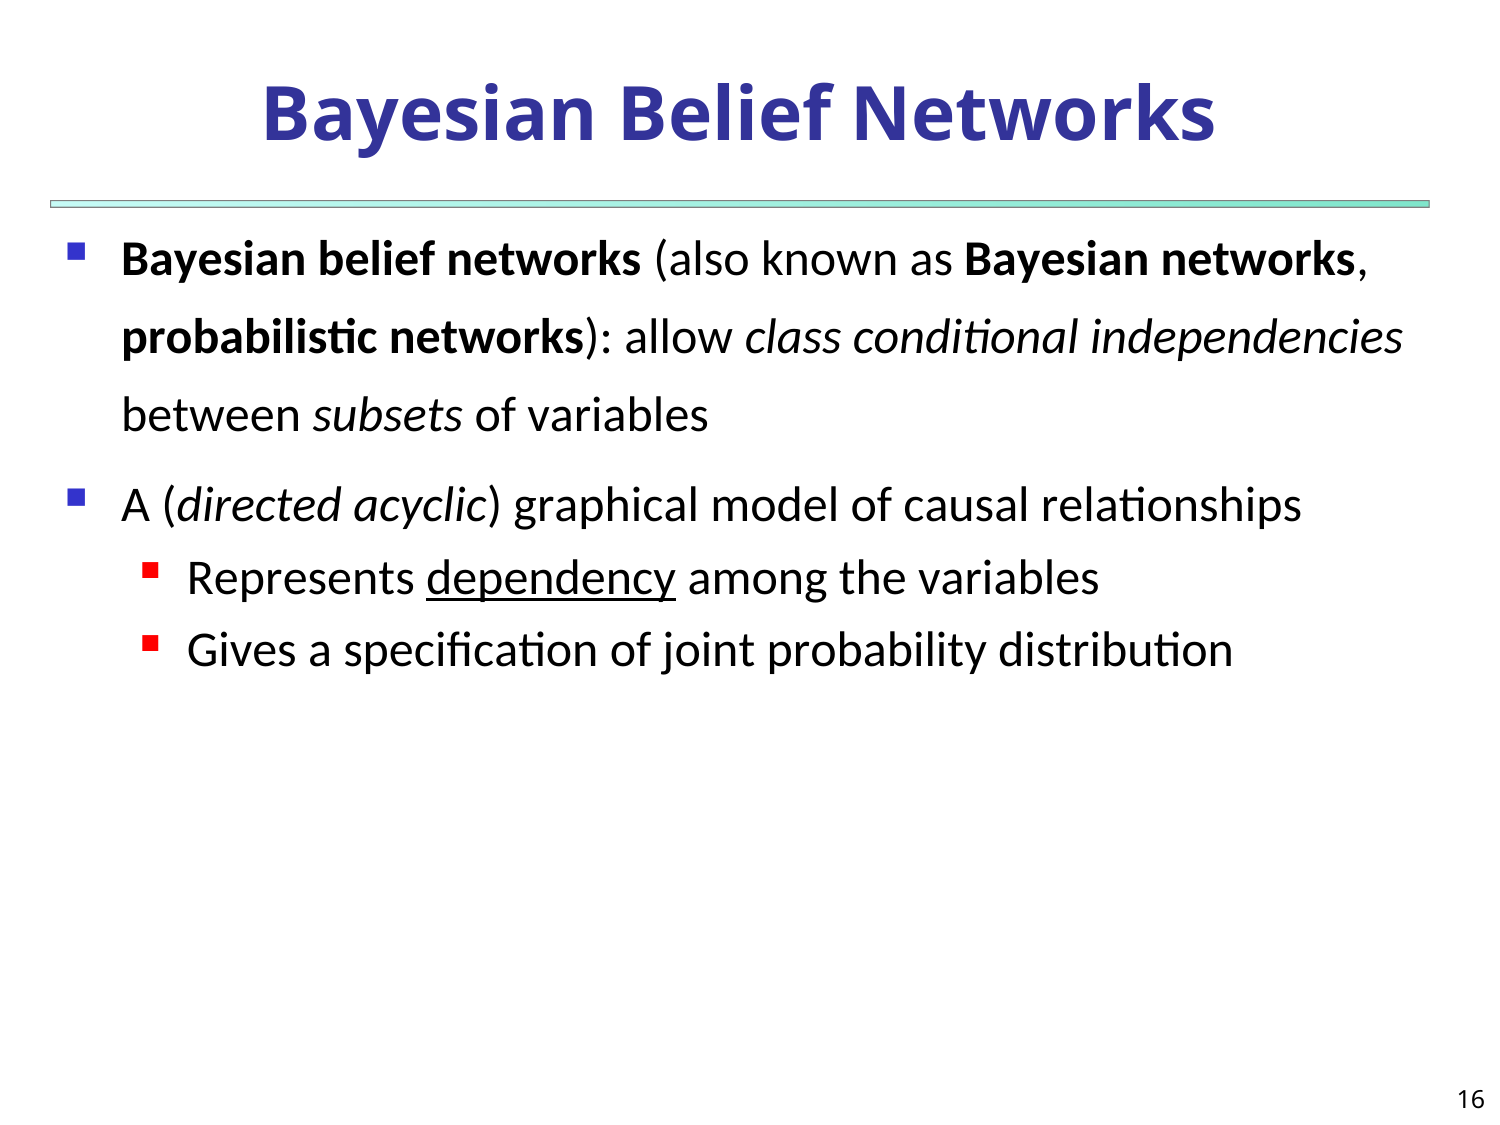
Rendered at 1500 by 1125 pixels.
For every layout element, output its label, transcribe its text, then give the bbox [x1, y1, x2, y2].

title Bayesian Belief Networks [50, 57, 1429, 163]
text_box <number> [1187, 1062, 1500, 1125]
list Bayesian belief networks (also known as Bayesian networks, probabilistic networks): allow class conditional independencies between subsets of variables A (directed acyclic) graphical model of causal relationships Represents dependency among the variables Gives a specification of joint probability distribution [50, 199, 1450, 901]
